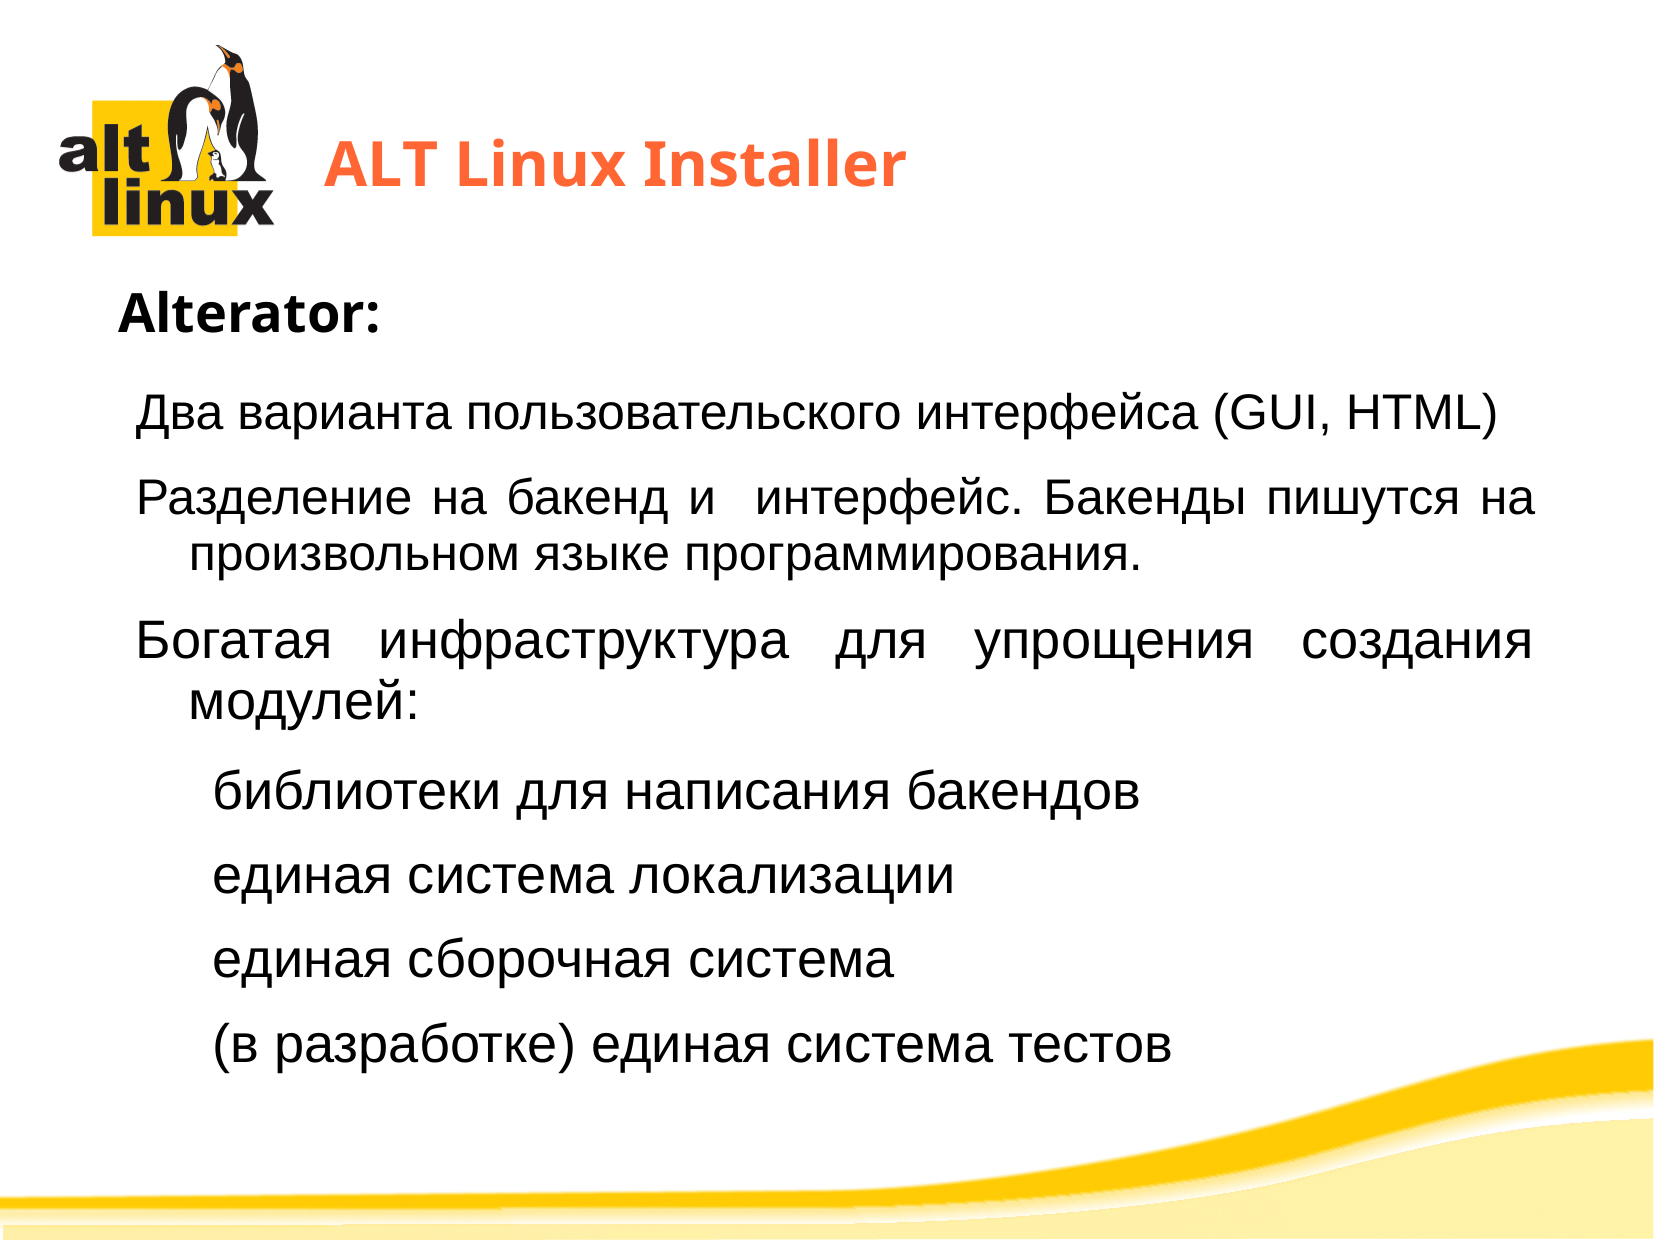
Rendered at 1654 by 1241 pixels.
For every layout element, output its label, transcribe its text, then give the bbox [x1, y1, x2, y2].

picture [0, 0, 1654, 1240]
list Два варианта пользовательского интерфейса (GUI, HTML) Разделение на бакенд и интерфейс. Бакенды пишутся на произвольном языке программирования. Богатая инфраструктура для упрощения создания модулей: библиотеки для написания бакендов единая система локализации единая сборочная система (в разработке) единая система тестов [118, 386, 1536, 1066]
title ALT Linux Installer [324, 88, 1536, 237]
title Alterator: [118, 237, 1536, 386]
